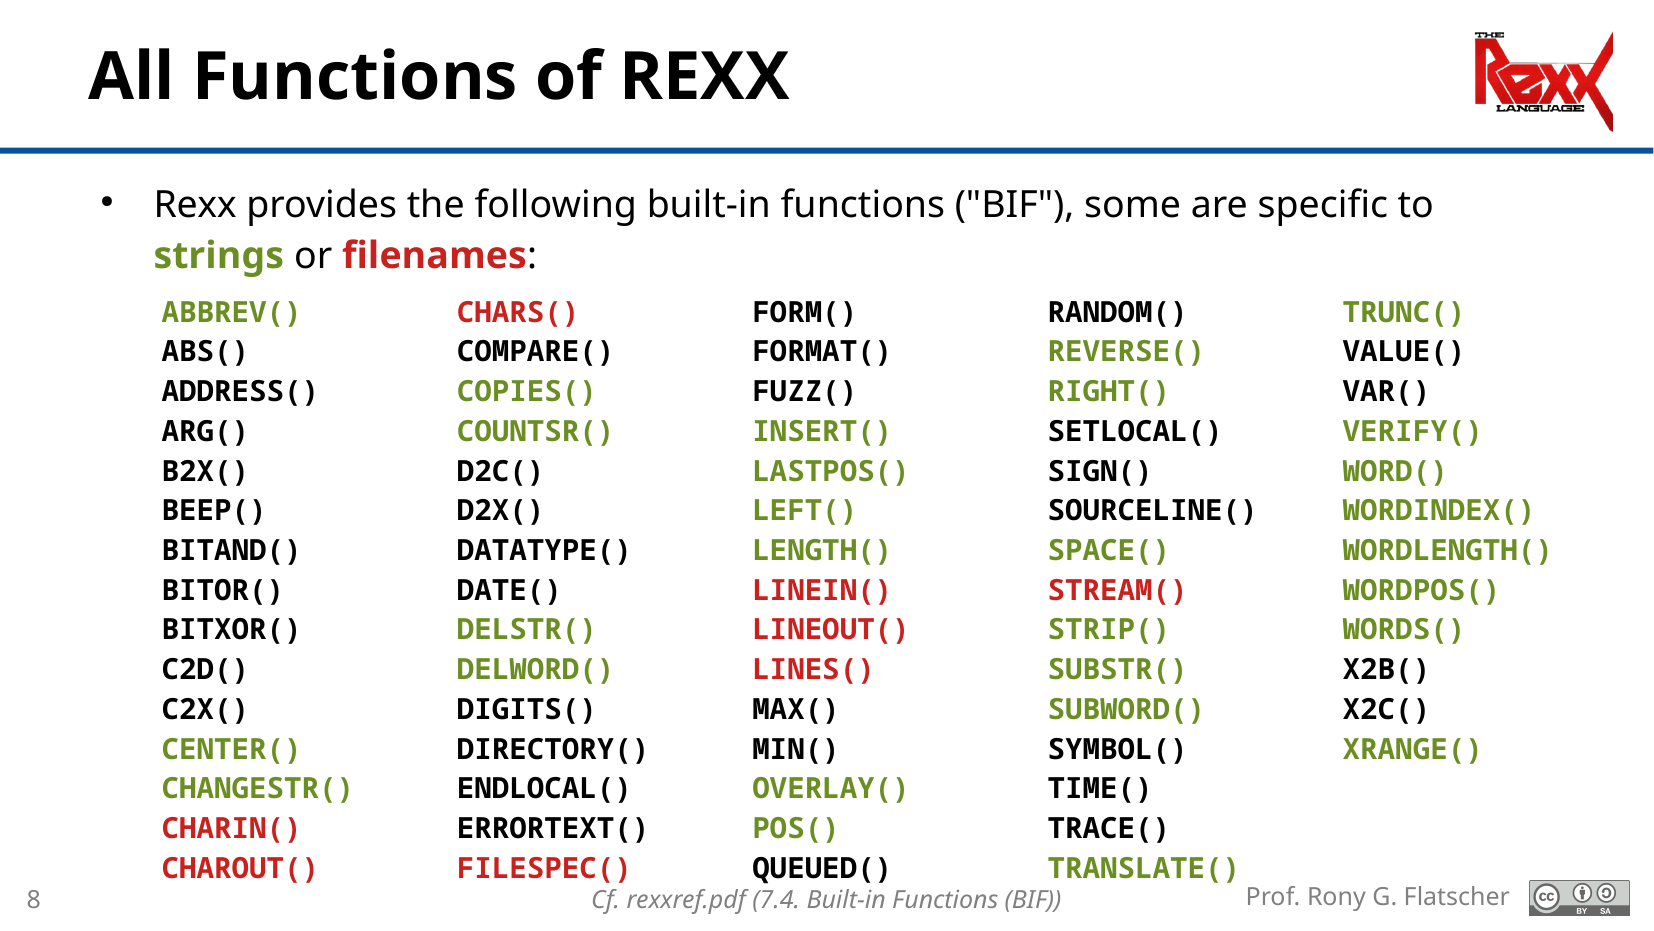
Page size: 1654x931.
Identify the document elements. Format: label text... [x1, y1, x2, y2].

list Rexx provides the following built-in functions ("BIF"), some are specific to strings or filenames: [82, 177, 1571, 237]
text_box ABBREV() CHARS() FORM() RANDOM() TRUNC() ABS() COMPARE() FORMAT() REVERSE() VALUE() ADDRESS() COPIES() FUZZ() RIGHT() VAR() ARG() COUNTSR() INSERT() SETLOCAL() VERIFY() B2X() D2C() LASTPOS() SIGN() WORD() BEEP() D2X() LEFT() SOURCELINE() WORDINDEX() BITAND() DATATYPE() LENGTH() SPACE() WORDLENGTH() BITOR() DATE() LINEIN() STREAM() WORDPOS() BITXOR() DELSTR() LINEOUT() STRIP() WORDS() C2D() DELWORD() LINES() SUBSTR() X2B() C2X() DIGITS() MAX() SUBWORD() X2C() CENTER() DIRECTORY() MIN() SYMBOL() XRANGE() CHANGESTR() ENDLOCAL() OVERLAY() TIME() CHARIN() ERRORTEXT() POS() TRACE() CHAROUT() FILESPEC() QUEUED() TRANSLATE() [146, 283, 1602, 868]
text_box Cf. rexxref.pdf (7.4. Built-in Functions (BIF)) [0, 874, 1654, 922]
title All Functions of REXX [29, 0, 1654, 148]
